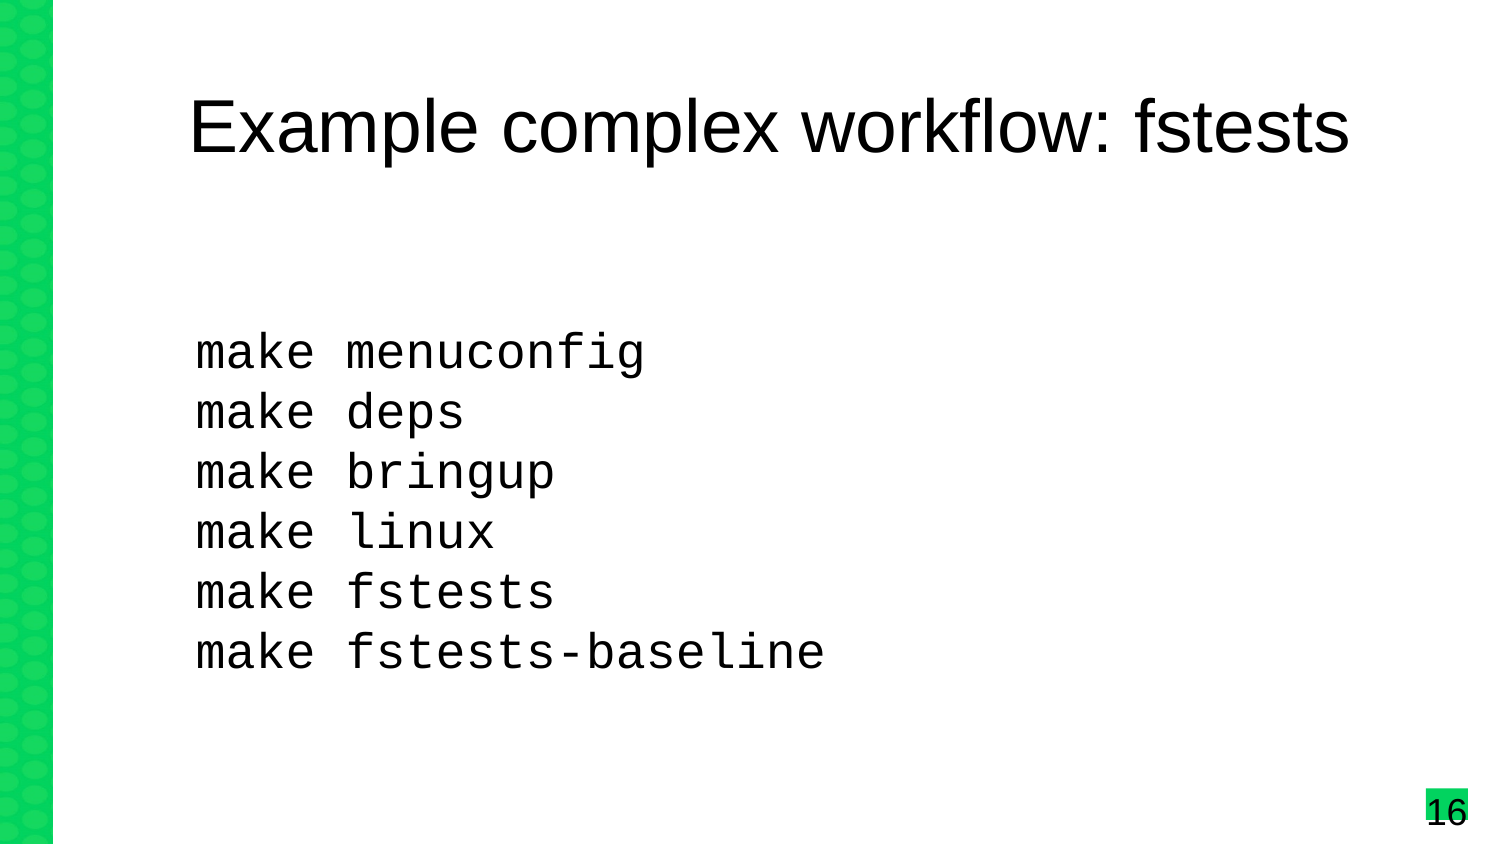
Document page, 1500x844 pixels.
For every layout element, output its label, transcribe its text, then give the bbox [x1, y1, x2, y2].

text_box <number> [1425, 788, 1468, 820]
picture [0, 0, 53, 844]
text_box Example complex workflow: fstests [143, 70, 1397, 192]
text_box make menuconfig make deps make bringup make linux make fstests make fstests-baseline [105, 310, 1456, 767]
